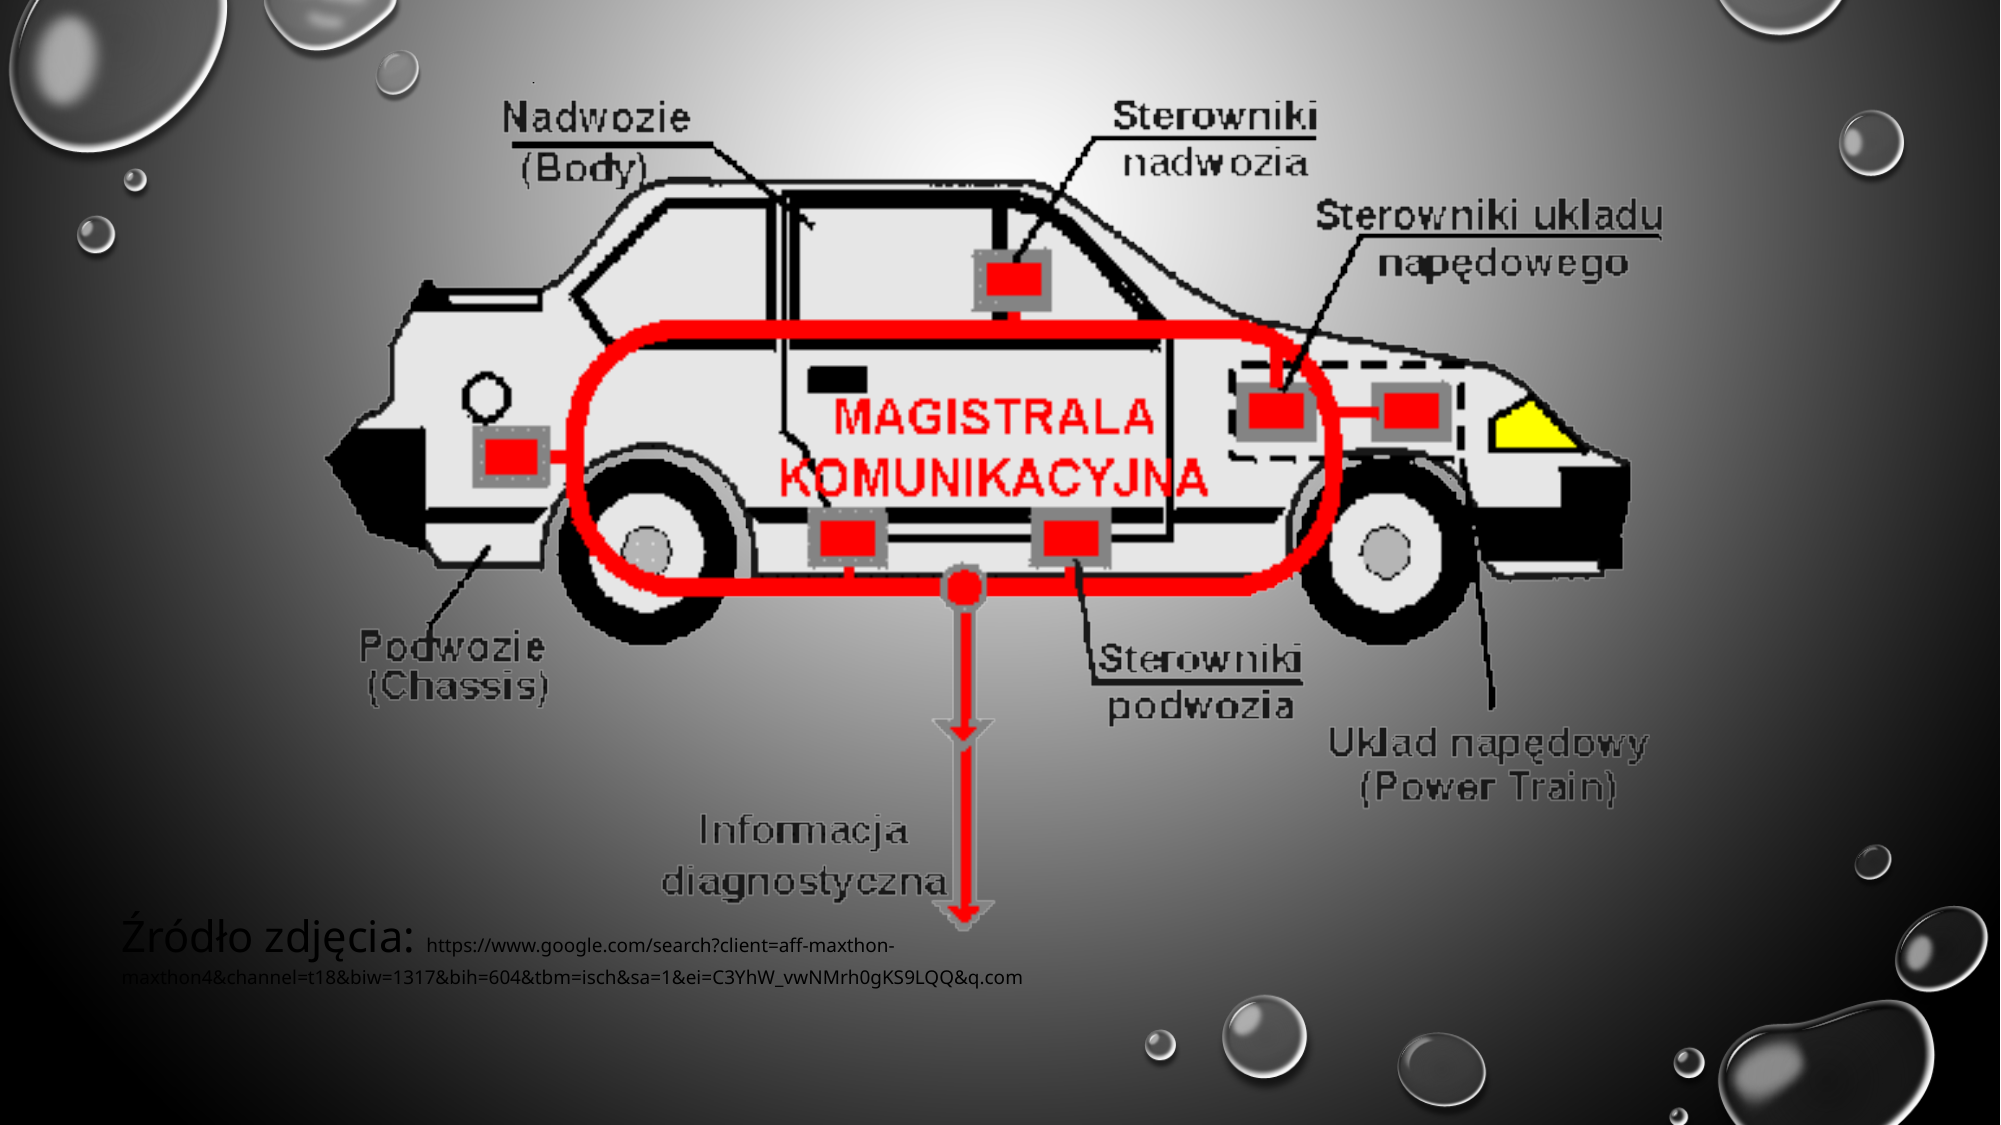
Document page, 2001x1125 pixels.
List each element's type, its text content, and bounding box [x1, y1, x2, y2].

picture [307, 82, 1689, 945]
list Źródło zdjęcia: https://www.google.com/search?client=aff-maxthon-maxthon4&channel=t18&biw=1317&bih=604&tbm=isch&sa=1&ei=C3YhW_vwNMrh0gKS9LQQ&q.com [106, 891, 1120, 999]
